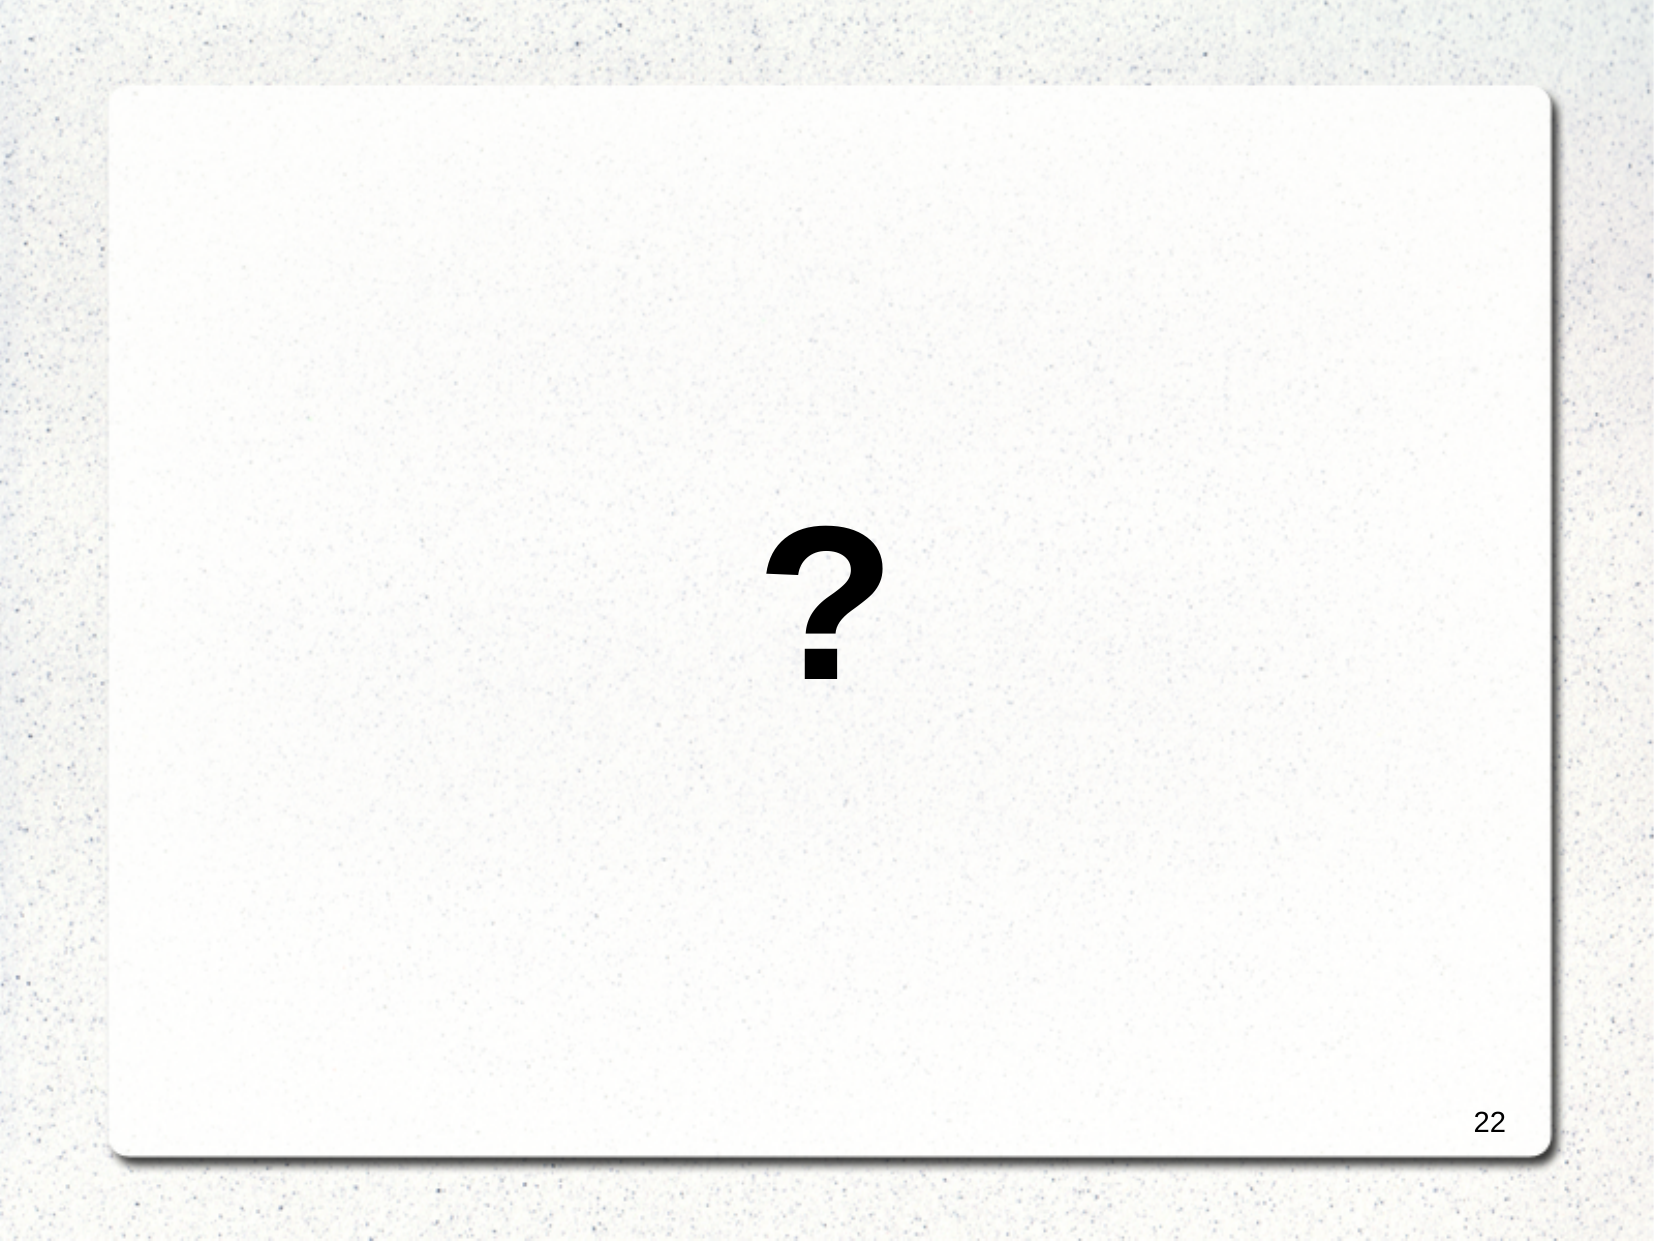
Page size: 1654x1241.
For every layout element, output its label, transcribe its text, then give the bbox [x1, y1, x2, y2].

subtitle ? [118, 90, 1536, 1146]
picture [0, 0, 1654, 1241]
